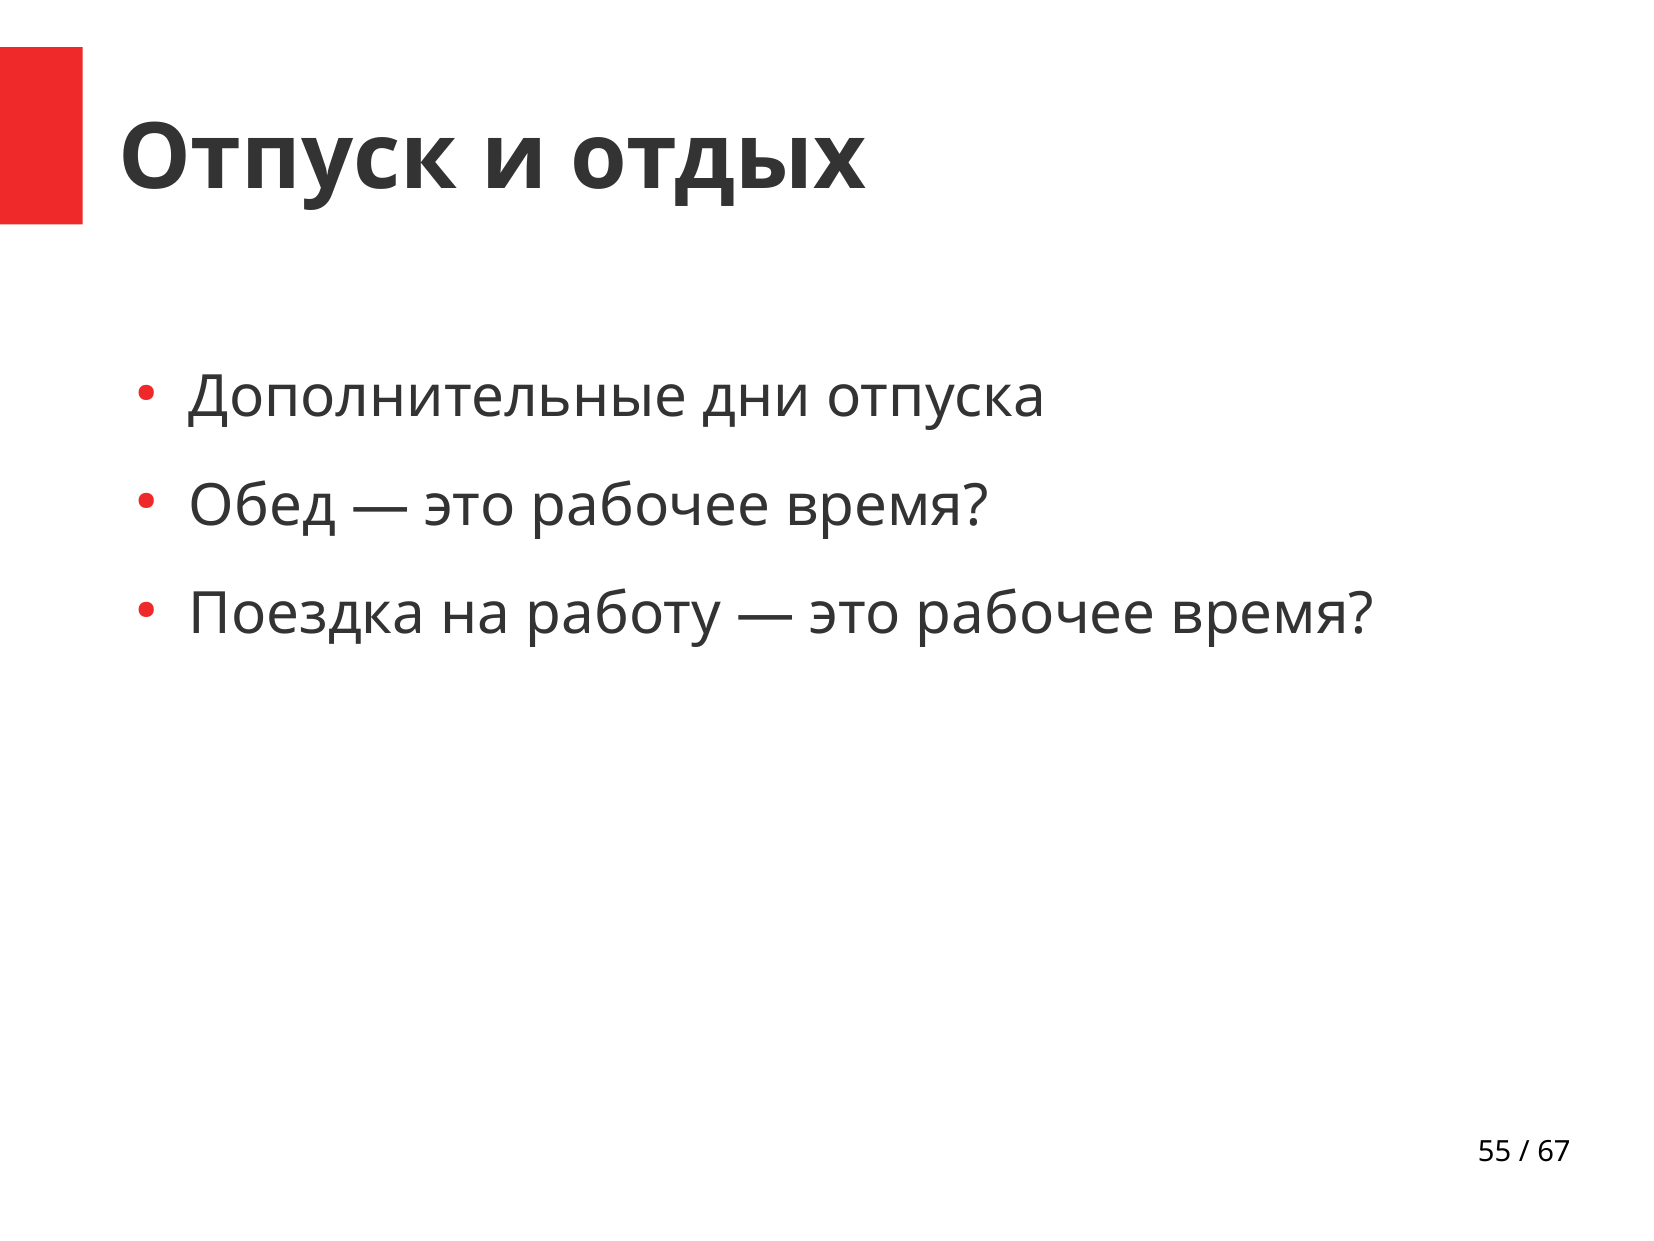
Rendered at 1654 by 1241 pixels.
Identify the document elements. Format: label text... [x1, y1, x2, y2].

list Дополнительные дни отпуска Обед — это рабочее время? Поездка на работу — это рабочее время? [118, 354, 1536, 1074]
title Отпуск и отдых [118, 49, 1571, 257]
